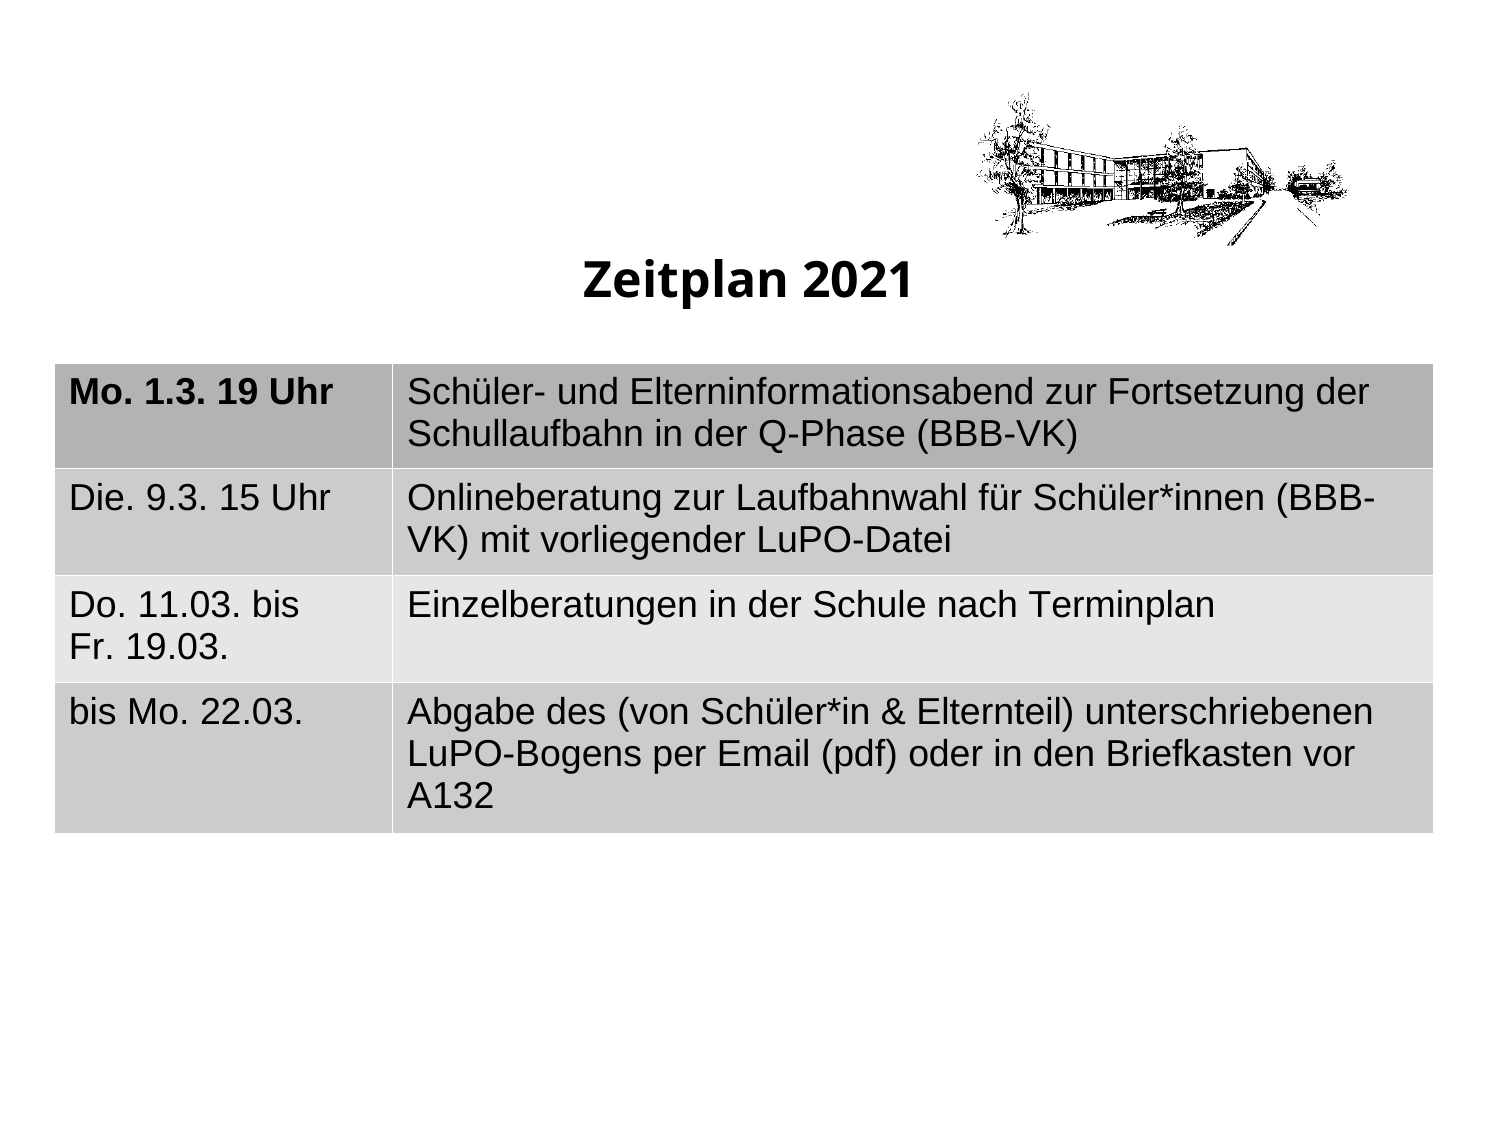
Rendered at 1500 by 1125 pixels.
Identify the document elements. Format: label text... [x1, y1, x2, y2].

table_cell Do. 11.03. bis Fr. 19.03. [55, 576, 392, 682]
table_cell bis Mo. 22.03. [55, 683, 392, 833]
table_cell Onlineberatung zur Laufbahnwahl für Schüler*innen (BBB-VK) mit vorliegender LuPO-Datei [393, 469, 1433, 575]
title Zeitplan 2021 [88, 247, 1412, 330]
picture [959, 77, 1355, 248]
table_cell Die. 9.3. 15 Uhr [55, 469, 392, 575]
table_header Schüler- und Elterninformationsabend zur Fortsetzung der Schullaufbahn in der Q-Phase (BBB-VK) [393, 364, 1433, 468]
table_cell Abgabe des (von Schüler*in & Elternteil) unterschriebenen LuPO-Bogens per Email (pdf) oder in den Briefkasten vor A132 [393, 683, 1433, 833]
table_cell Einzelberatungen in der Schule nach Terminplan [393, 576, 1433, 682]
table_header Mo. 1.3. 19 Uhr [55, 364, 392, 468]
